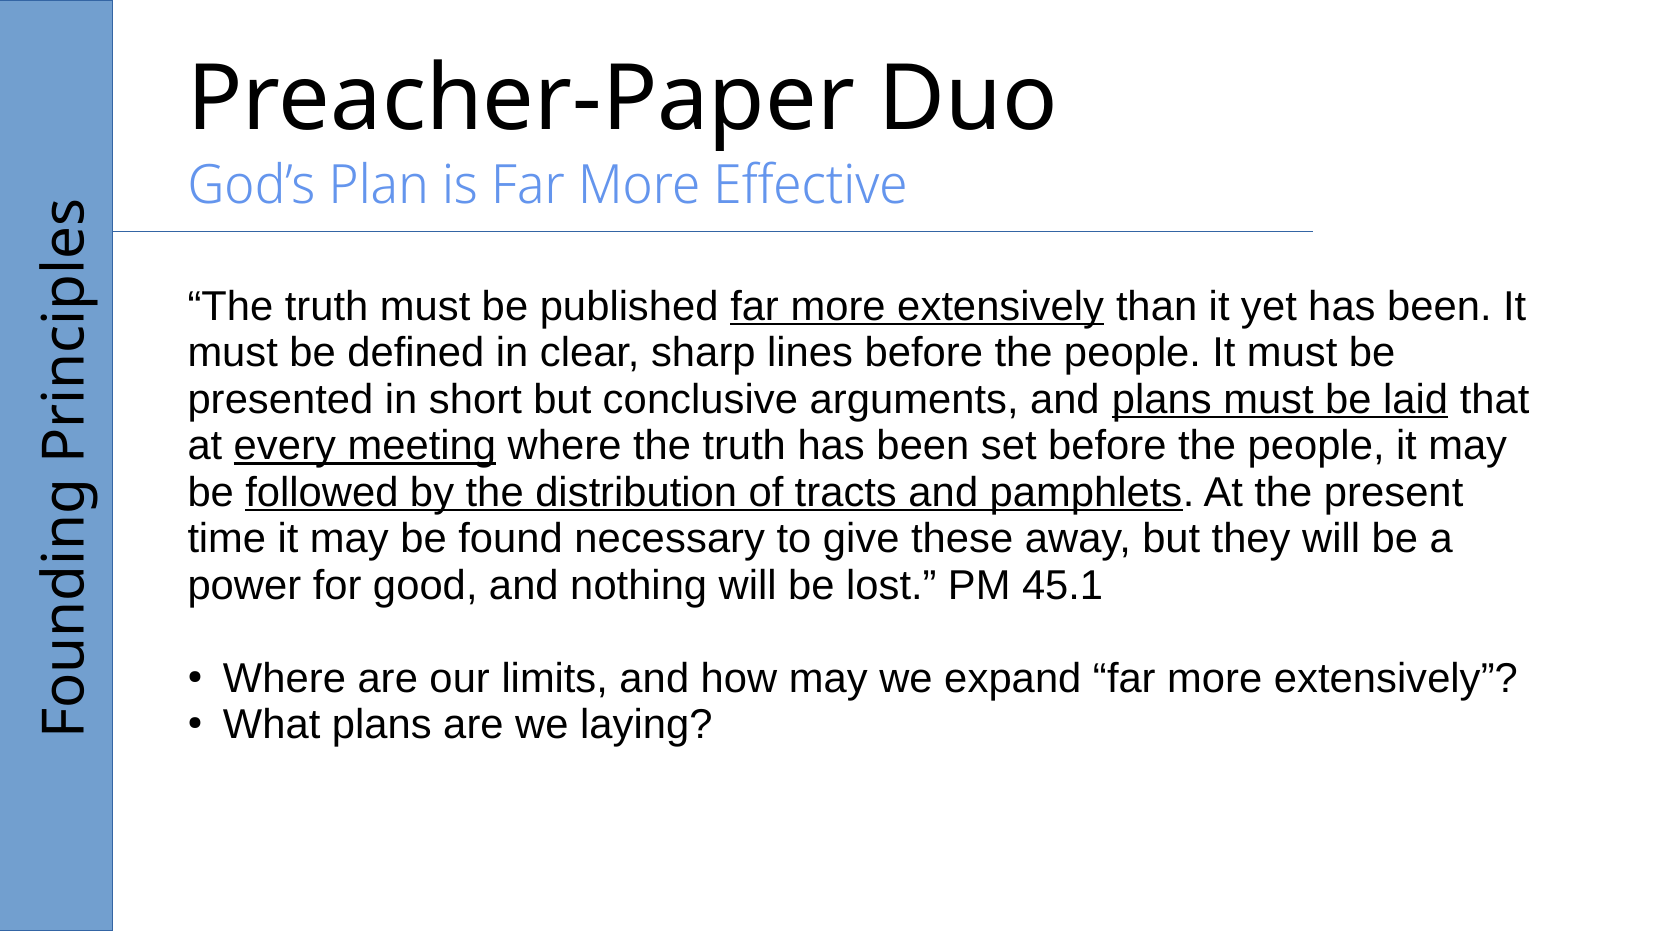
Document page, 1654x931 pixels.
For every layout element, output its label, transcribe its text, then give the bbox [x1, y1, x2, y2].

text_box [0, 0, 113, 931]
title Preacher-Paper Duo [187, 33, 1571, 125]
title God’s Plan is Far More Effective [187, 125, 1571, 239]
text_box Founding Principles [13, 37, 105, 901]
subtitle “The truth must be published far more extensively than it yet has been. It must be defined in clear, sharp lines before the people. It must be presented in short but conclusive arguments, and plans must be laid that at every meeting where the truth has been set before the people, it may be followed by the distribution of tracts and pamphlets. At the present time it may be found necessary to give these away, but they will be a power for good, and nothing will be lost.” PM 45.1 Where are our limits, and how may we expand “far more extensively”? What plans are we laying? [187, 282, 1538, 887]
